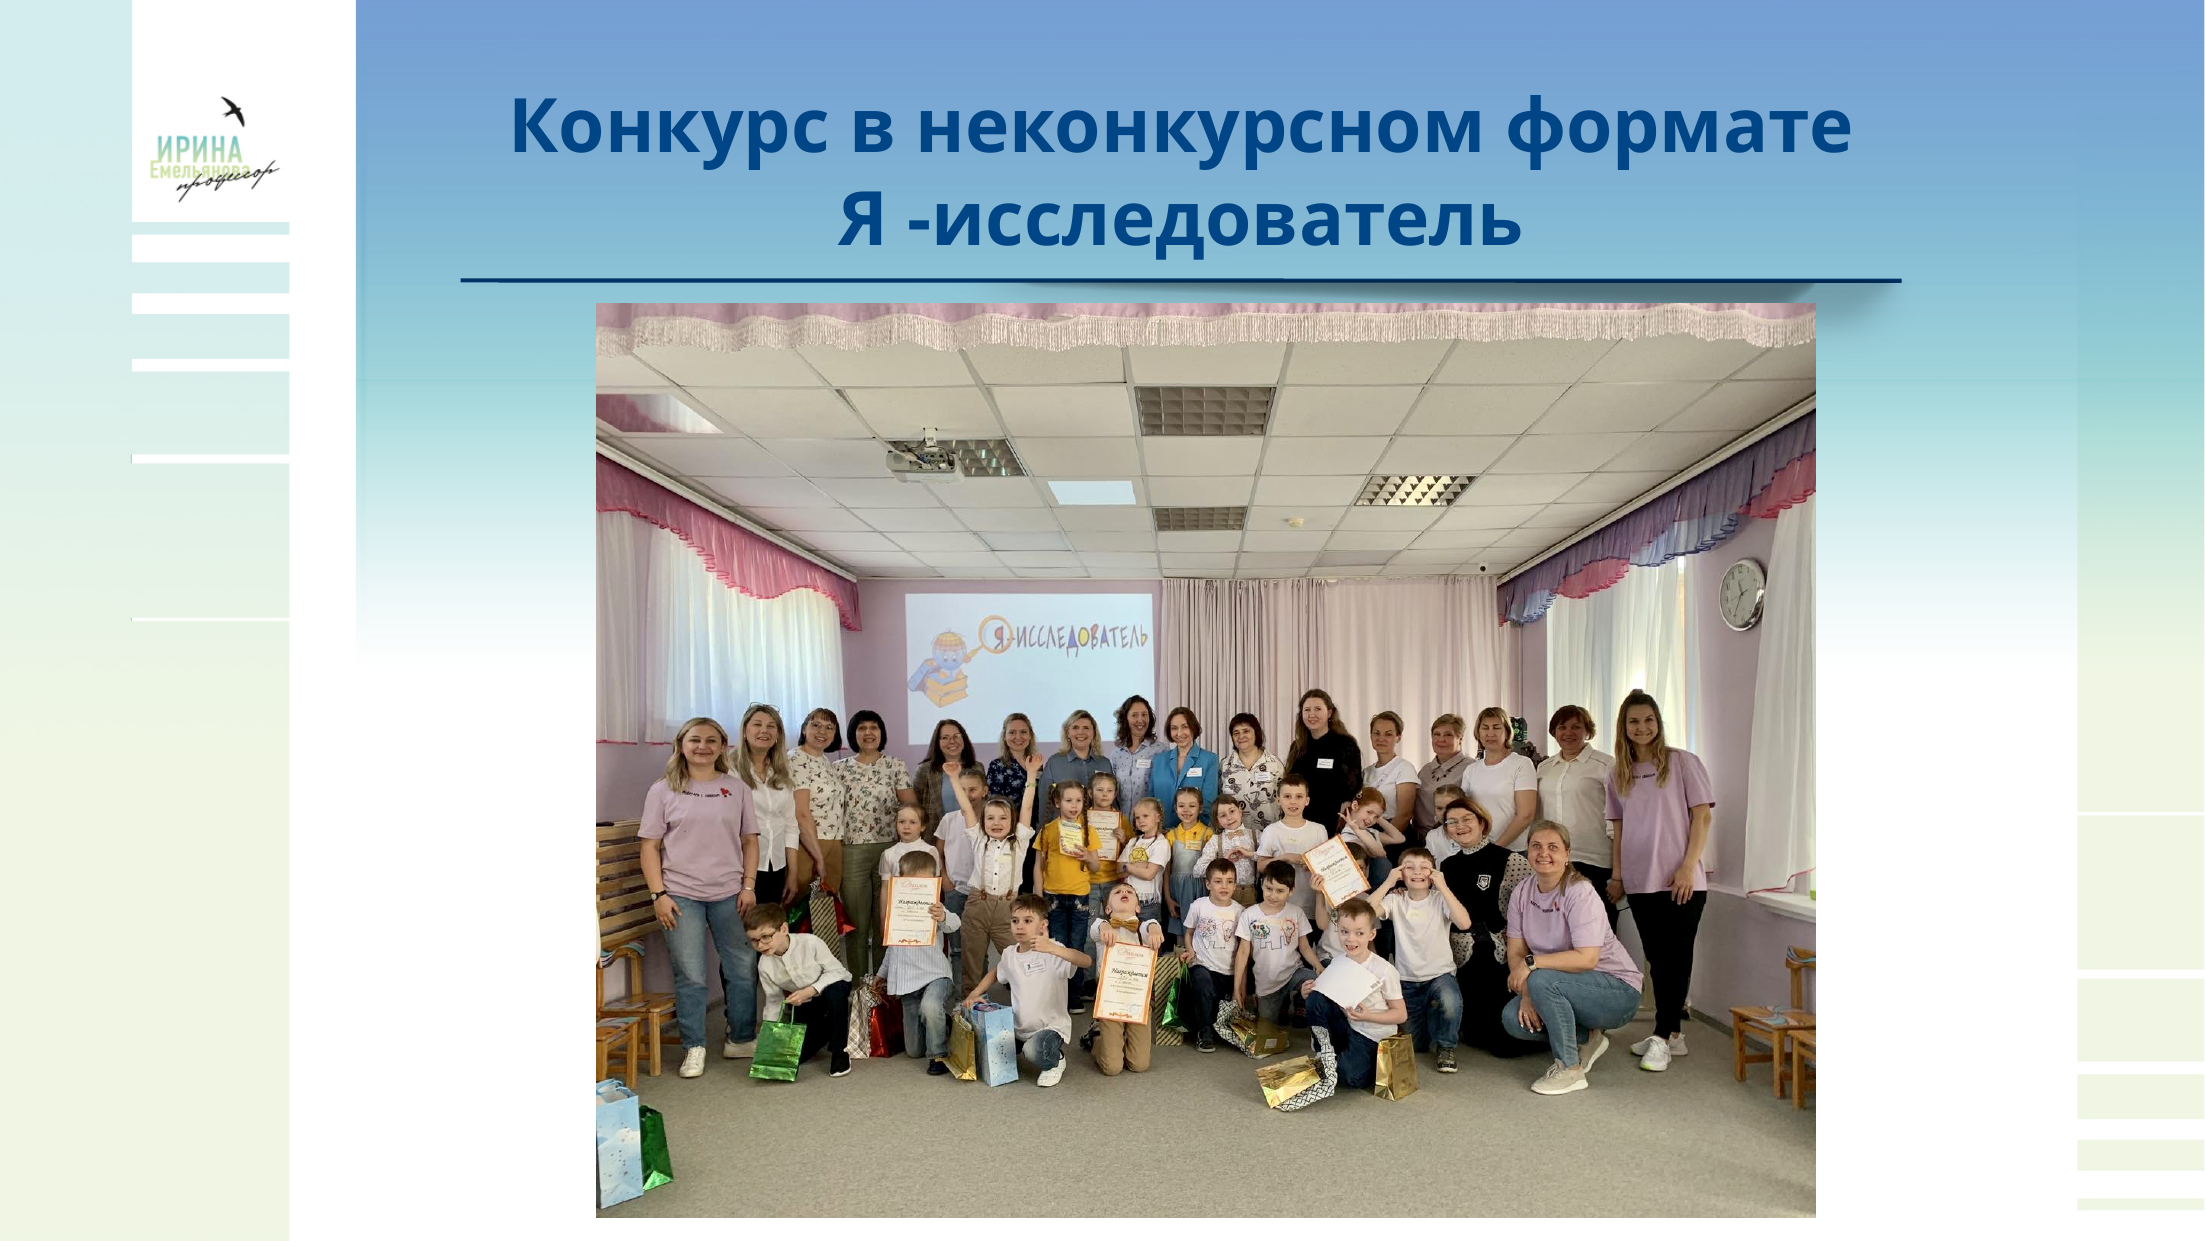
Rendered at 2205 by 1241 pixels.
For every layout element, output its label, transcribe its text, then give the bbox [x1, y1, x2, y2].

picture [0, 0, 2205, 1241]
text_box Конкурс в неконкурсном формате Я -исследователь [318, 77, 2044, 261]
